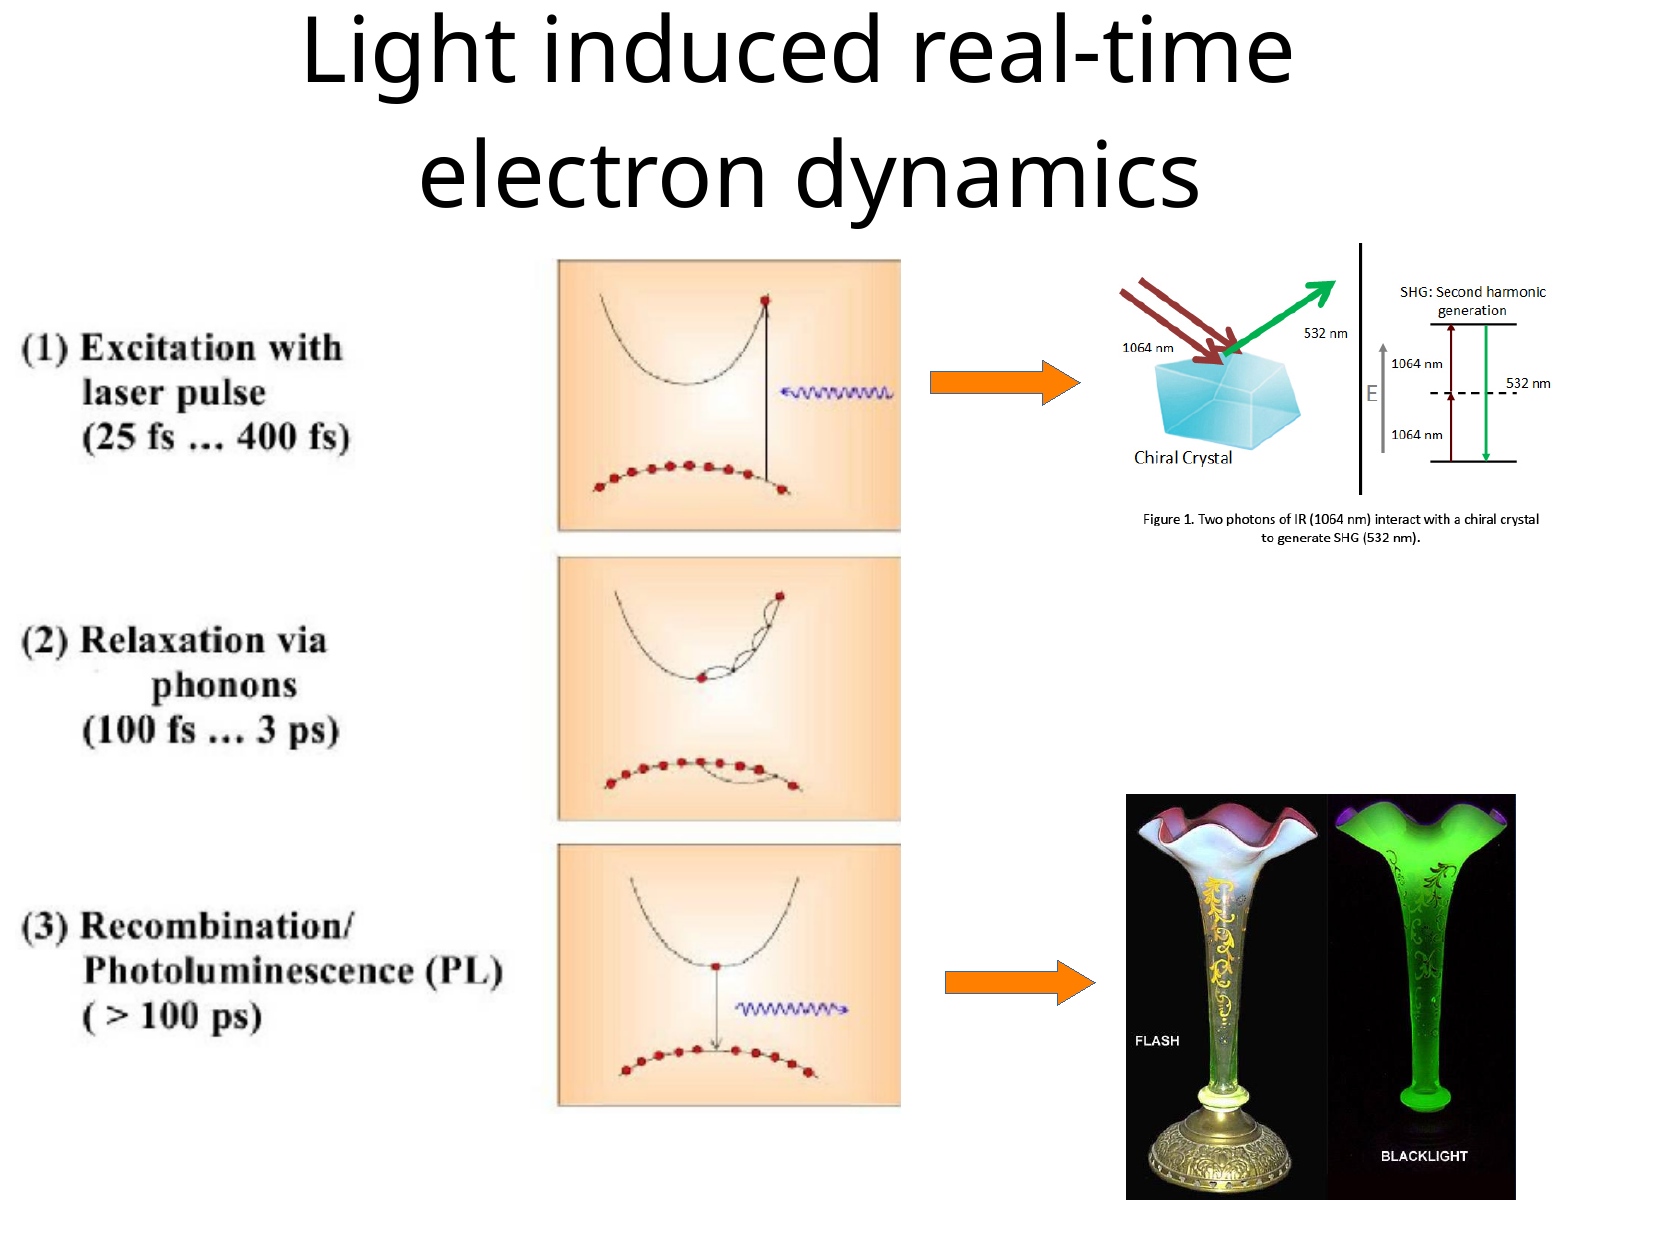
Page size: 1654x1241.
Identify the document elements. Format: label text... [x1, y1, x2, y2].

picture [1126, 794, 1516, 1201]
picture [15, 258, 901, 1114]
title Light induced real-time electron dynamics [11, 17, 1610, 202]
text_box [945, 960, 1096, 1006]
text_box [930, 360, 1081, 406]
picture [1110, 239, 1563, 563]
